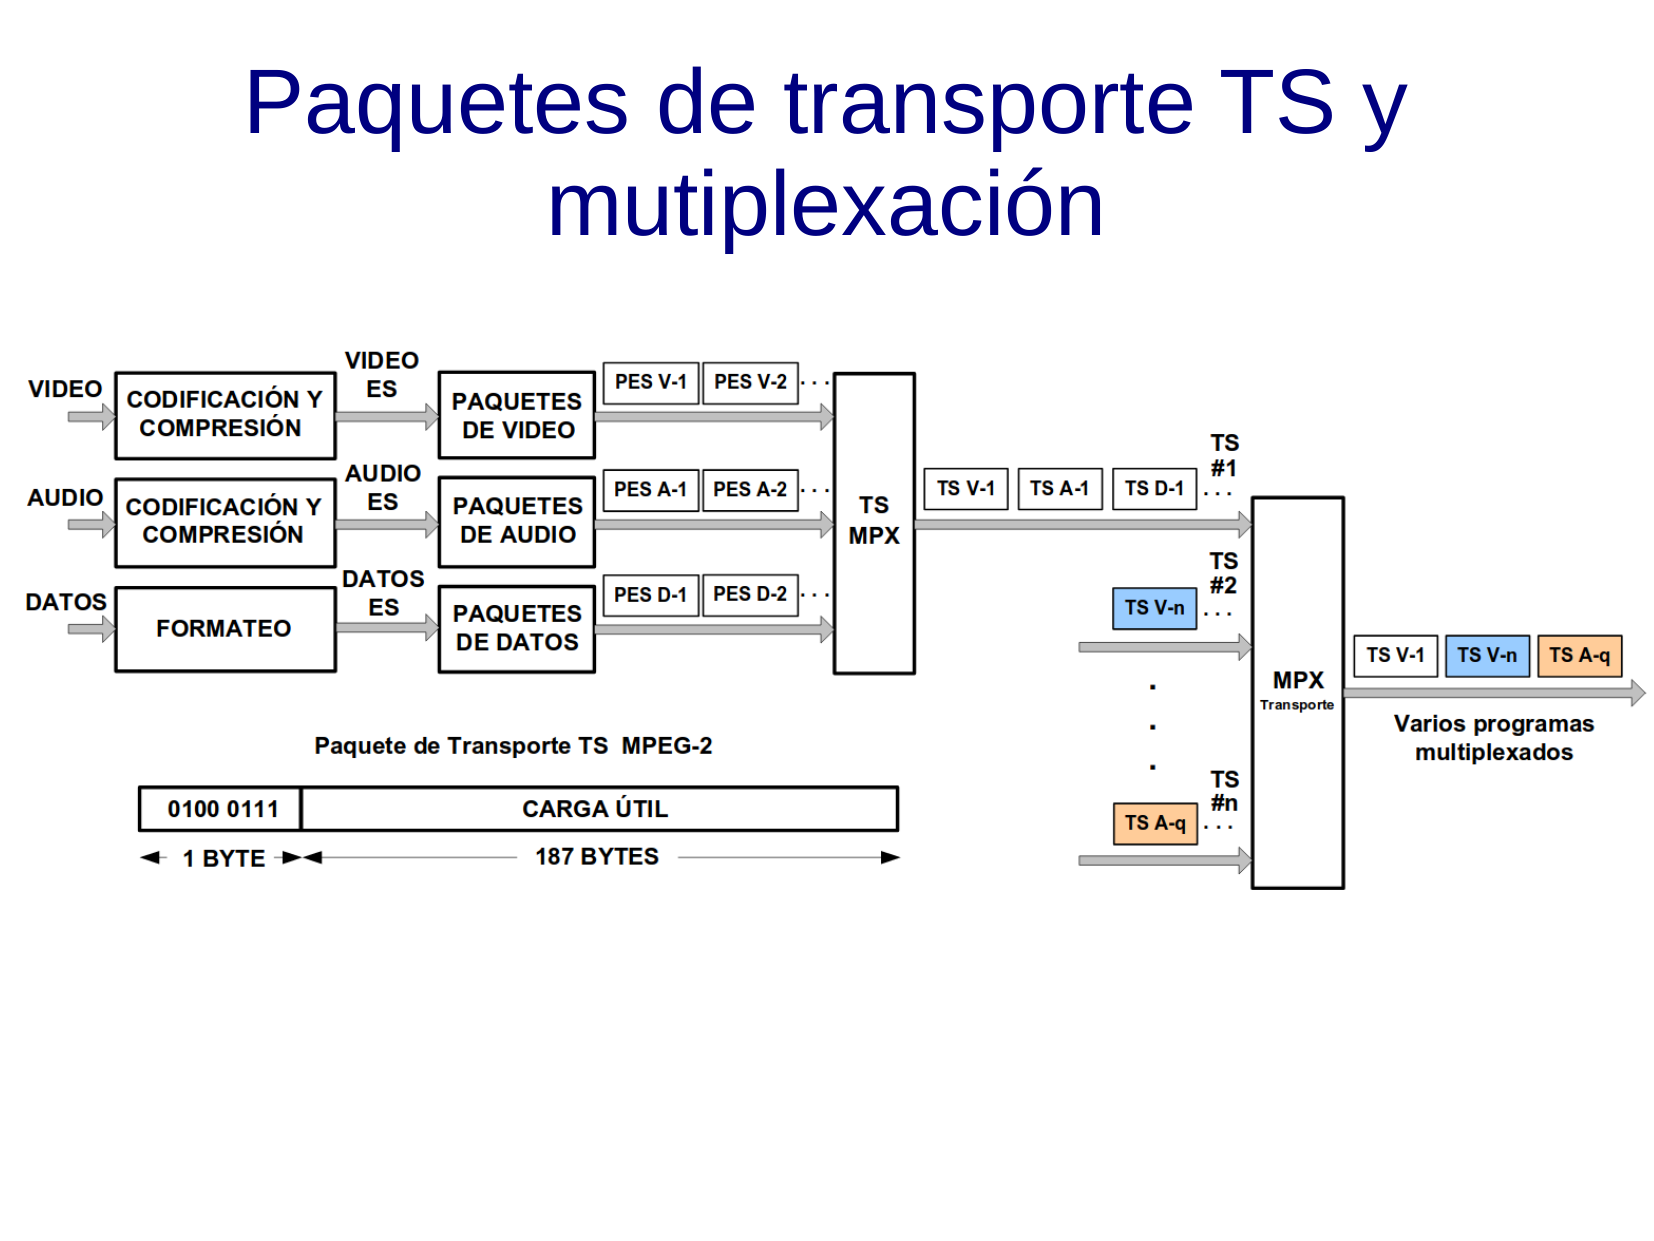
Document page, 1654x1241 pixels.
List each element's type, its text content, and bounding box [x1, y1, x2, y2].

title Paquetes de transporte TS y mutiplexación [82, 49, 1571, 257]
picture [5, 337, 1654, 910]
